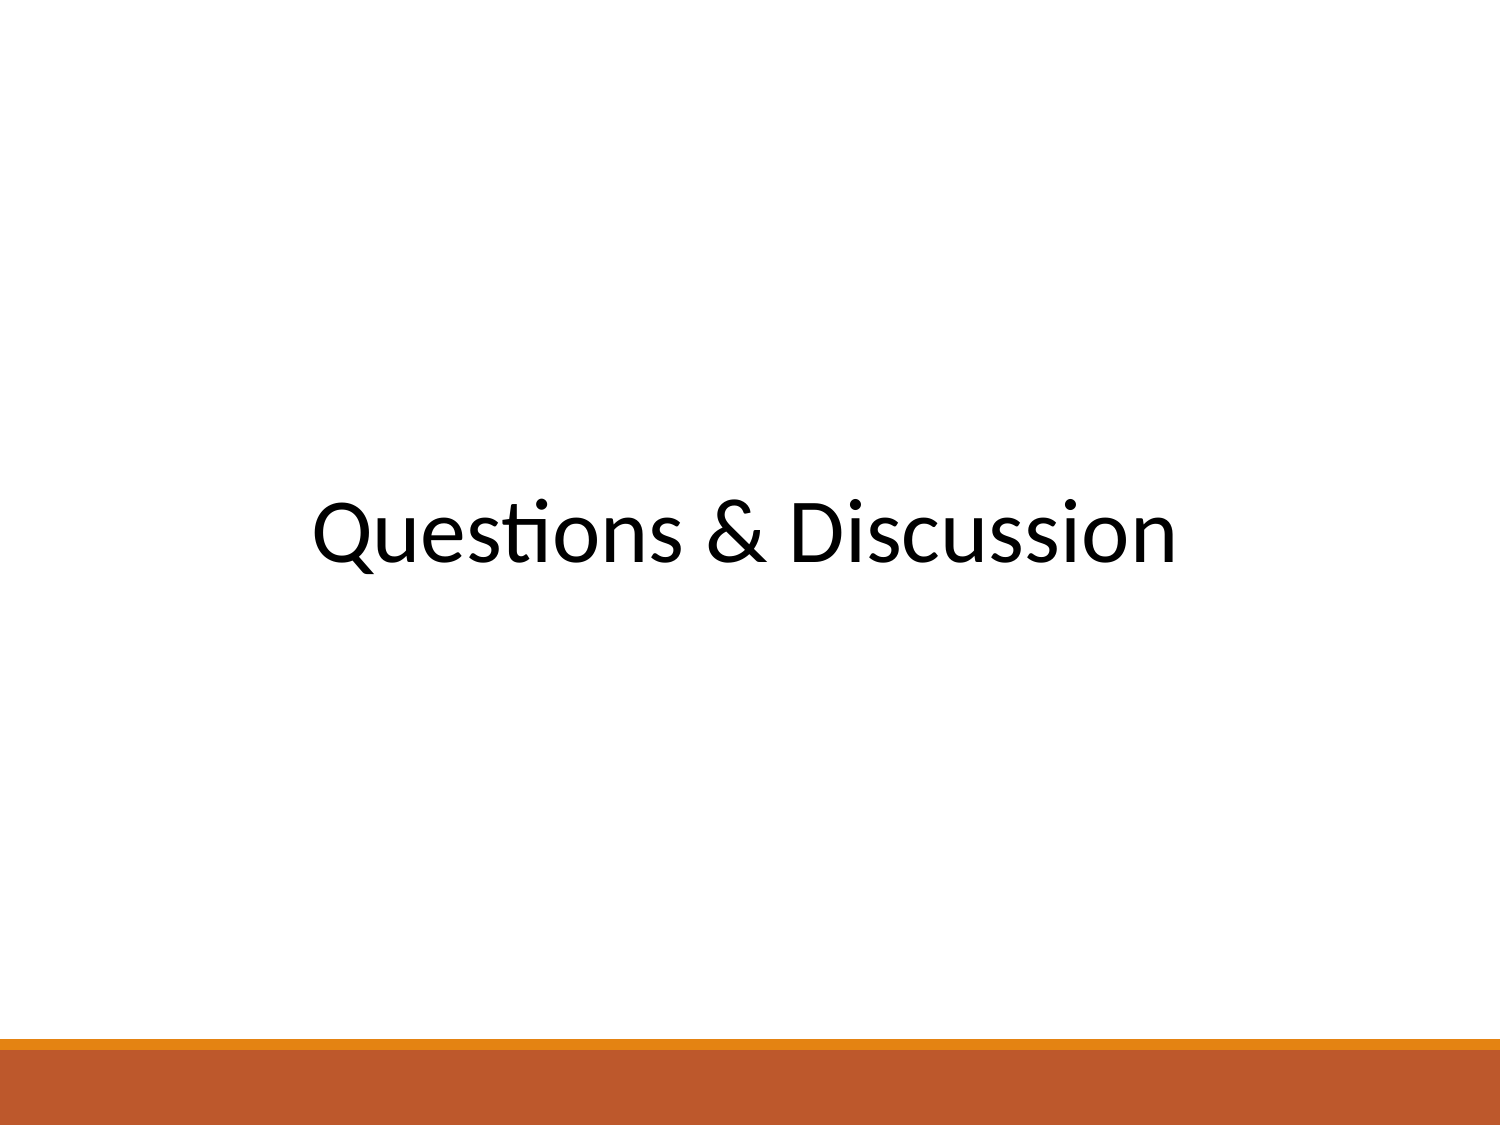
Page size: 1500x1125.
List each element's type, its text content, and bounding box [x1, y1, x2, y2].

text_box Questions & Discussion [296, 462, 1204, 590]
